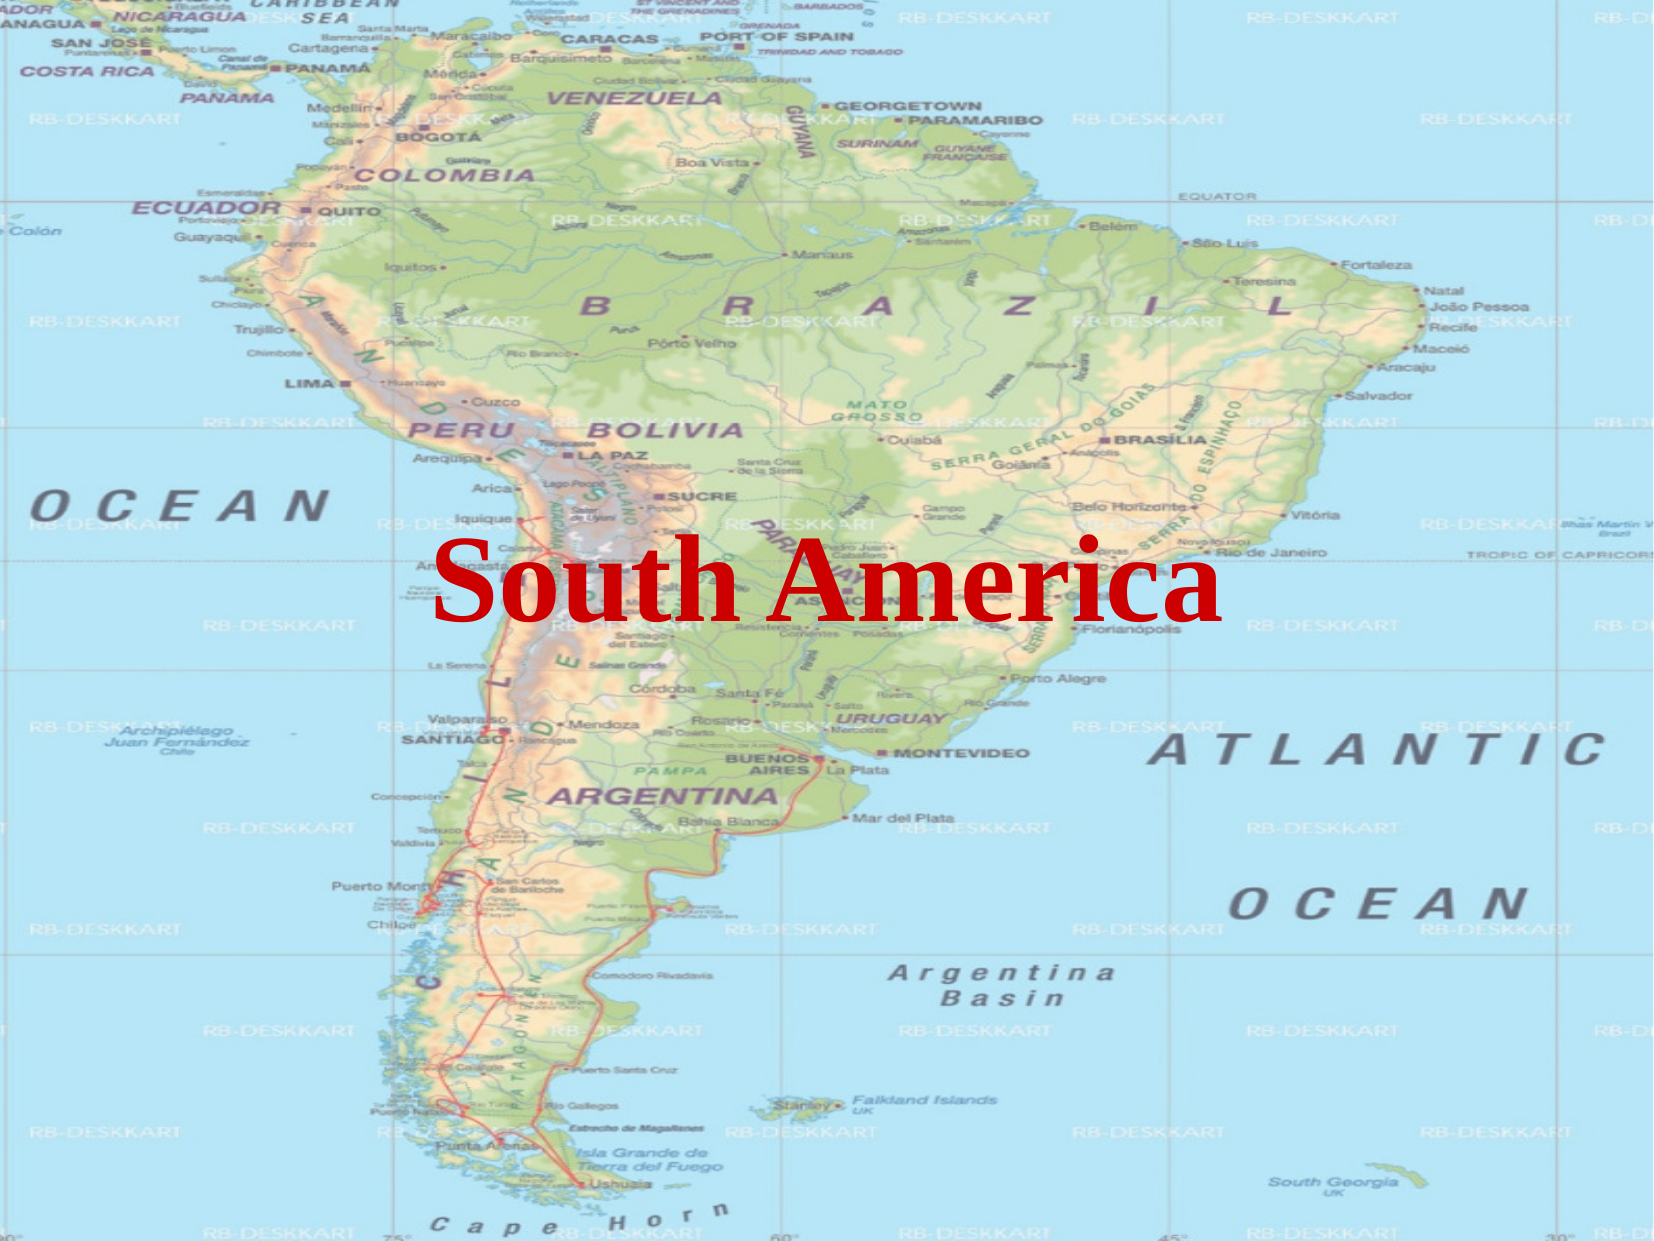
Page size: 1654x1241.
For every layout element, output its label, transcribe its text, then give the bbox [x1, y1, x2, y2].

subtitle South America [82, 49, 1571, 1109]
picture [0, 0, 1654, 1241]
